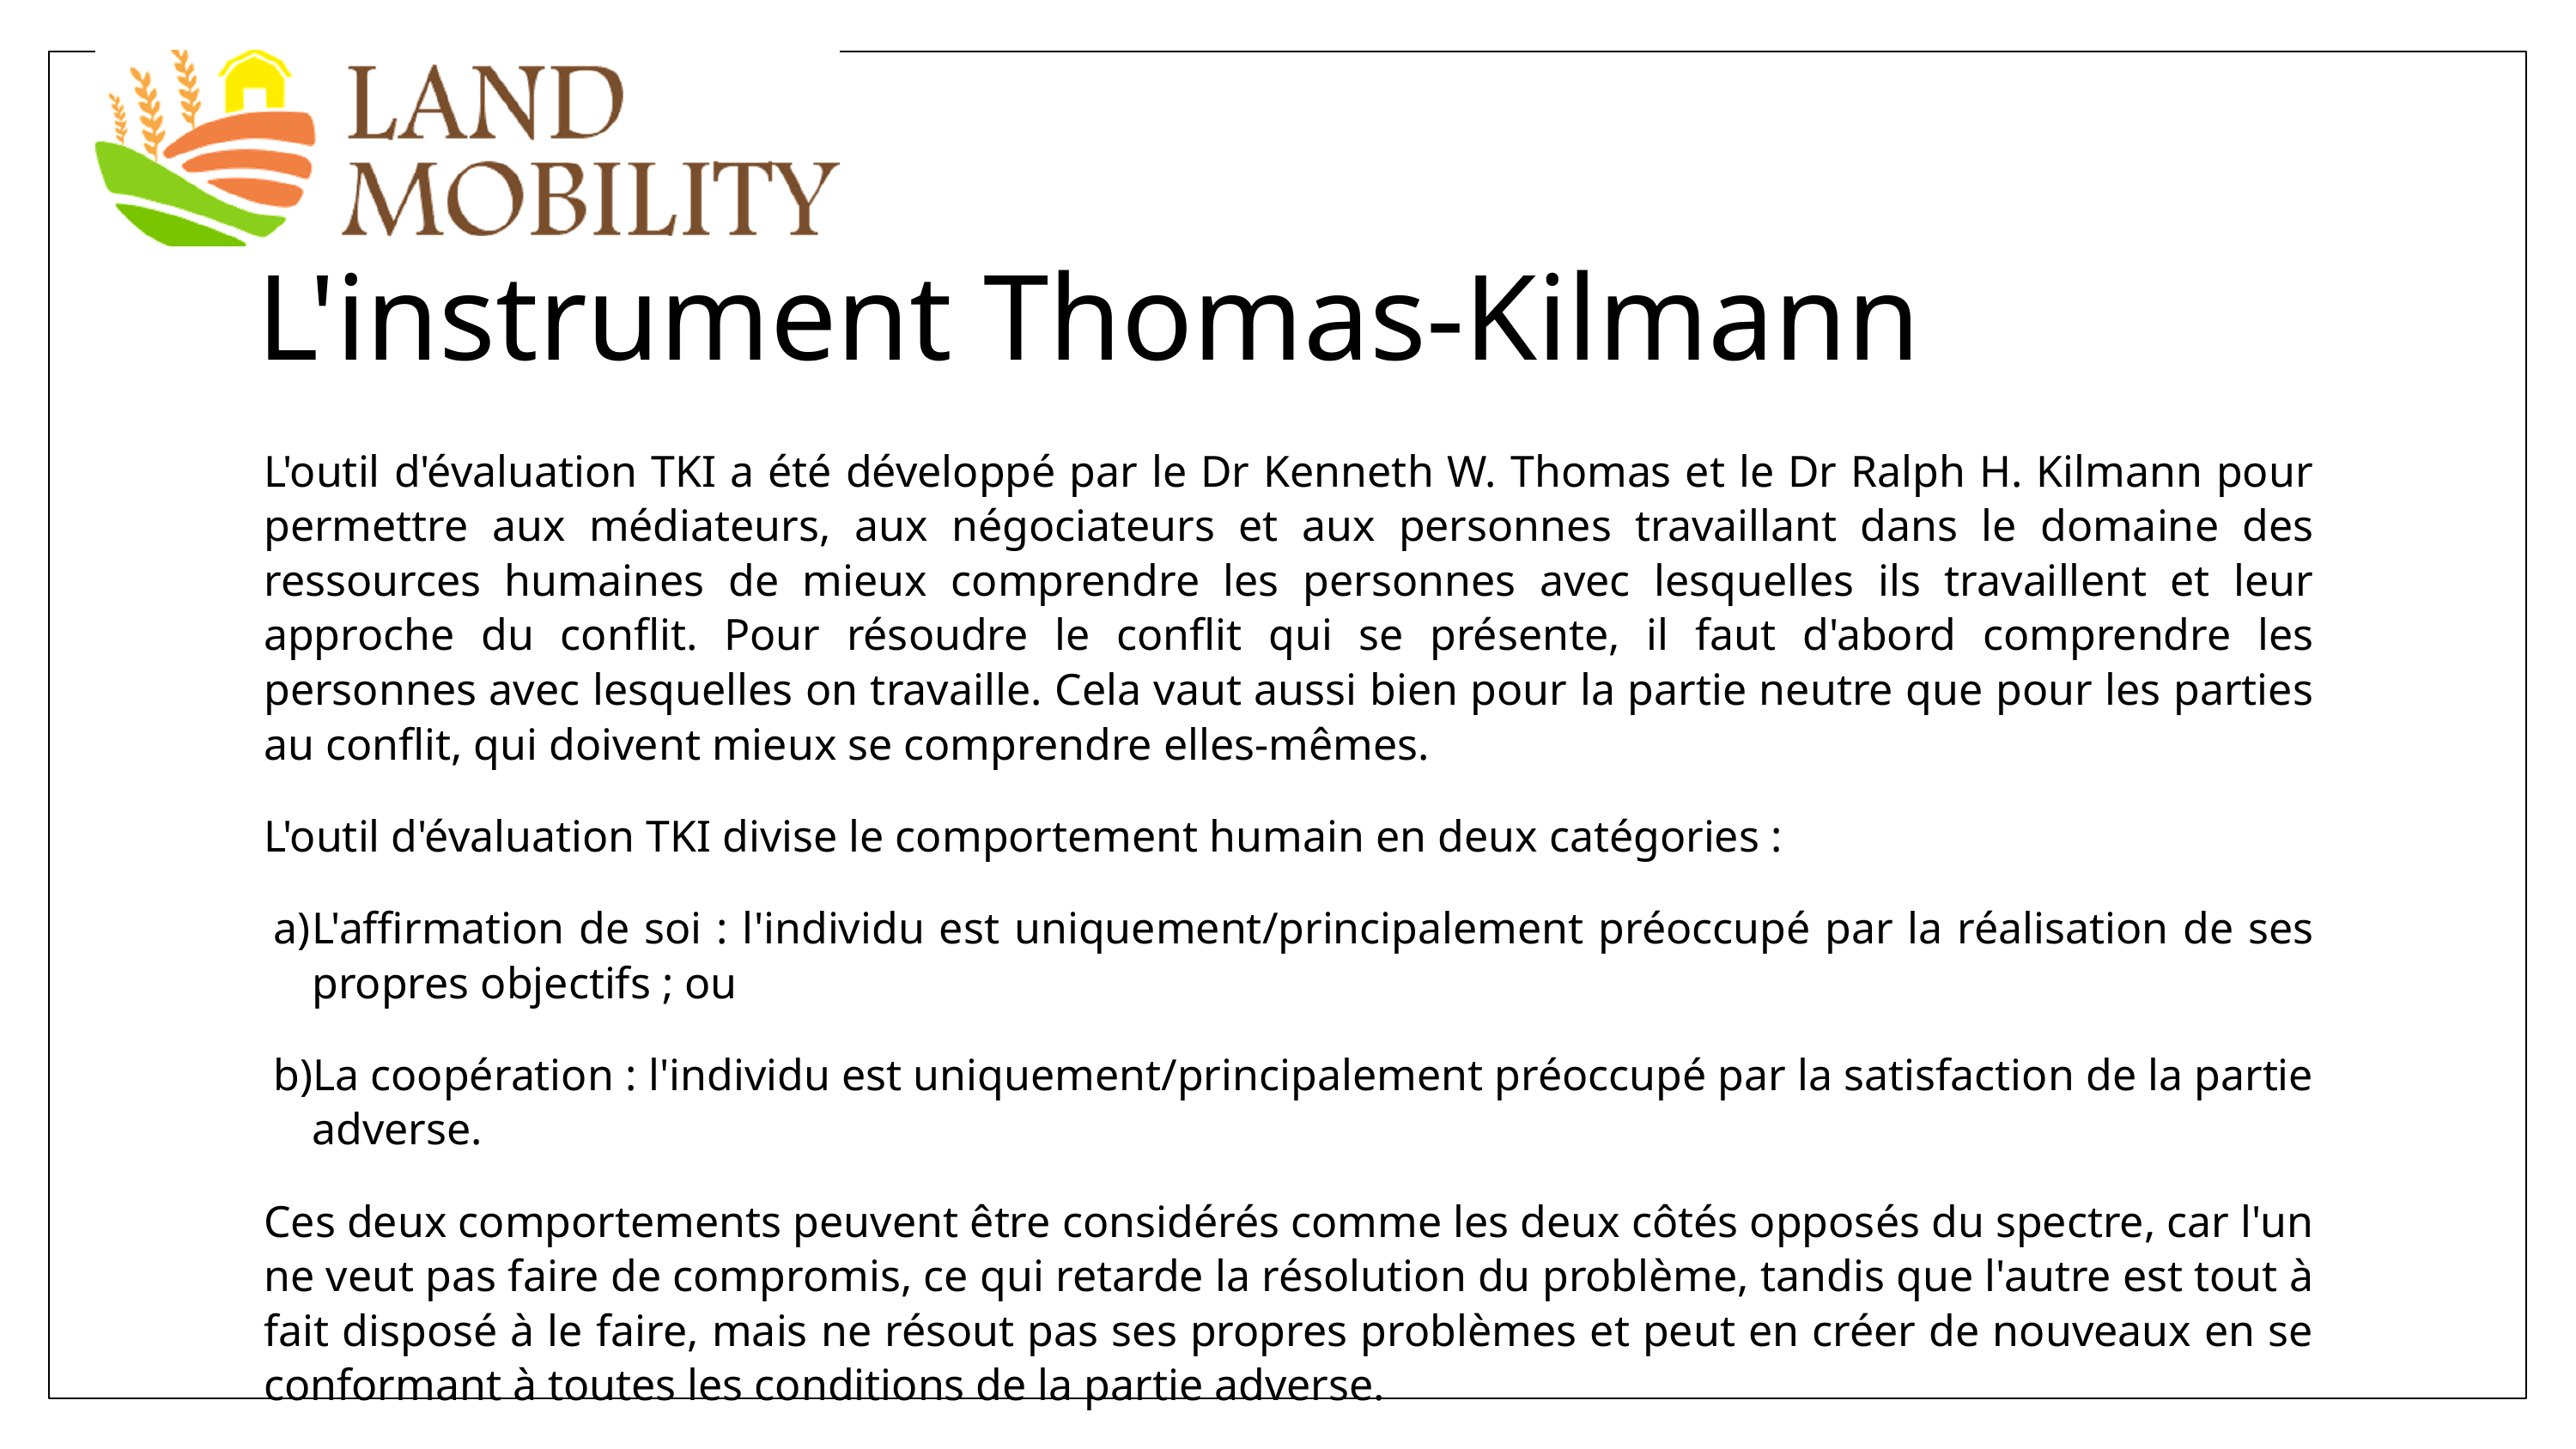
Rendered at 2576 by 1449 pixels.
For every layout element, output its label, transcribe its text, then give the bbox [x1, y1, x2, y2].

list L'outil d'évaluation TKI a été développé par le Dr Kenneth W. Thomas et le Dr Ralph H. Kilmann pour permettre aux médiateurs, aux négociateurs et aux personnes travaillant dans le domaine des ressources humaines de mieux comprendre les personnes avec lesquelles ils travaillent et leur approche du conflit. Pour résoudre le conflit qui se présente, il faut d'abord comprendre les personnes avec lesquelles on travaille. Cela vaut aussi bien pour la partie neutre que pour les parties au conflit, qui doivent mieux se comprendre elles-mêmes. L'outil d'évaluation TKI divise le comportement humain en deux catégories : L'affirmation de soi : l'individu est uniquement/principalement préoccupé par la réalisation de ses propres objectifs ; ou La coopération : l'individu est uniquement/principalement préoccupé par la satisfaction de la partie adverse. Ces deux comportements peuvent être considérés comme les deux côtés opposés du spectre, car l'un ne veut pas faire de compromis, ce qui retarde la résolution du problème, tandis que l'autre est tout à fait disposé à le faire, mais ne résout pas ses propres problèmes et peut en créer de nouveaux en se conformant à toutes les conditions de la partie adverse. [241, 434, 2328, 1288]
title L'instrument Thomas-Kilmann [245, 252, 2331, 408]
picture [95, 50, 840, 246]
